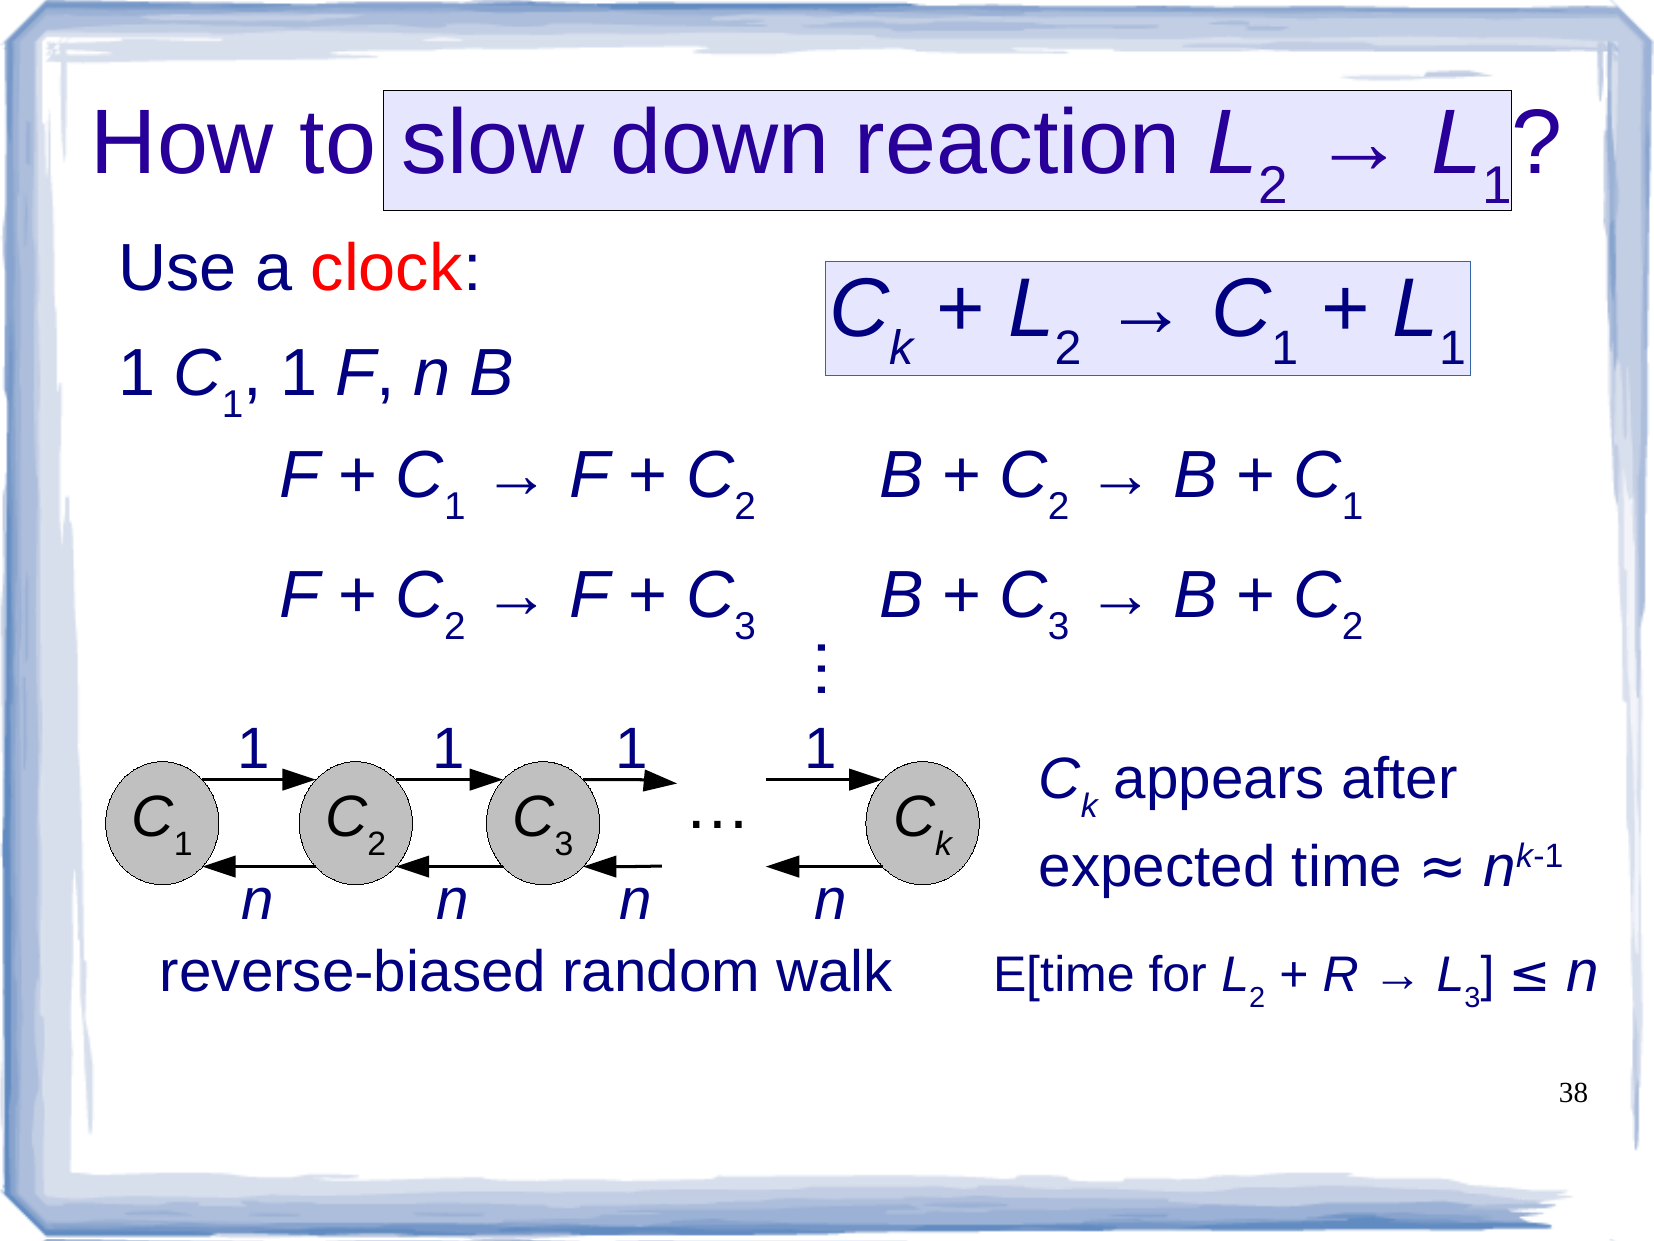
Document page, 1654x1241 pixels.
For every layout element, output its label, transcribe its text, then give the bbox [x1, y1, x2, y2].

text_box n [600, 866, 672, 938]
list Use a clock: 1 C1, 1 F, n B [118, 230, 541, 426]
text_box reverse-biased random walk [101, 938, 953, 1014]
text_box C2 [299, 761, 413, 885]
text_box C1 [105, 761, 219, 885]
title How to slow down reaction L2 → L1? [82, 49, 1571, 257]
text_box Ck [865, 761, 980, 885]
text_box 1 [785, 716, 857, 792]
text_box C3 [486, 761, 600, 885]
text_box n [222, 866, 294, 938]
text_box Ck + L2 → C1 + L1 [825, 261, 1471, 376]
text_box 1 [218, 716, 290, 792]
text_box n [417, 866, 488, 938]
text_box n [795, 866, 866, 938]
picture [0, 0, 1654, 1241]
text_box … [764, 620, 840, 718]
text_box Ck appears after expected time ≈ nk-1 [1038, 745, 1596, 892]
text_box 1 [596, 716, 668, 792]
text_box 1 [413, 716, 485, 792]
text_box … [669, 767, 766, 843]
text_box F + C1 → F + C2 B + C2 → B + C1 F + C2 → F + C3 B + C3 → B + C2 [279, 436, 1390, 648]
text_box E[time for L2 + R → L3] ≤ n [979, 937, 1626, 1014]
